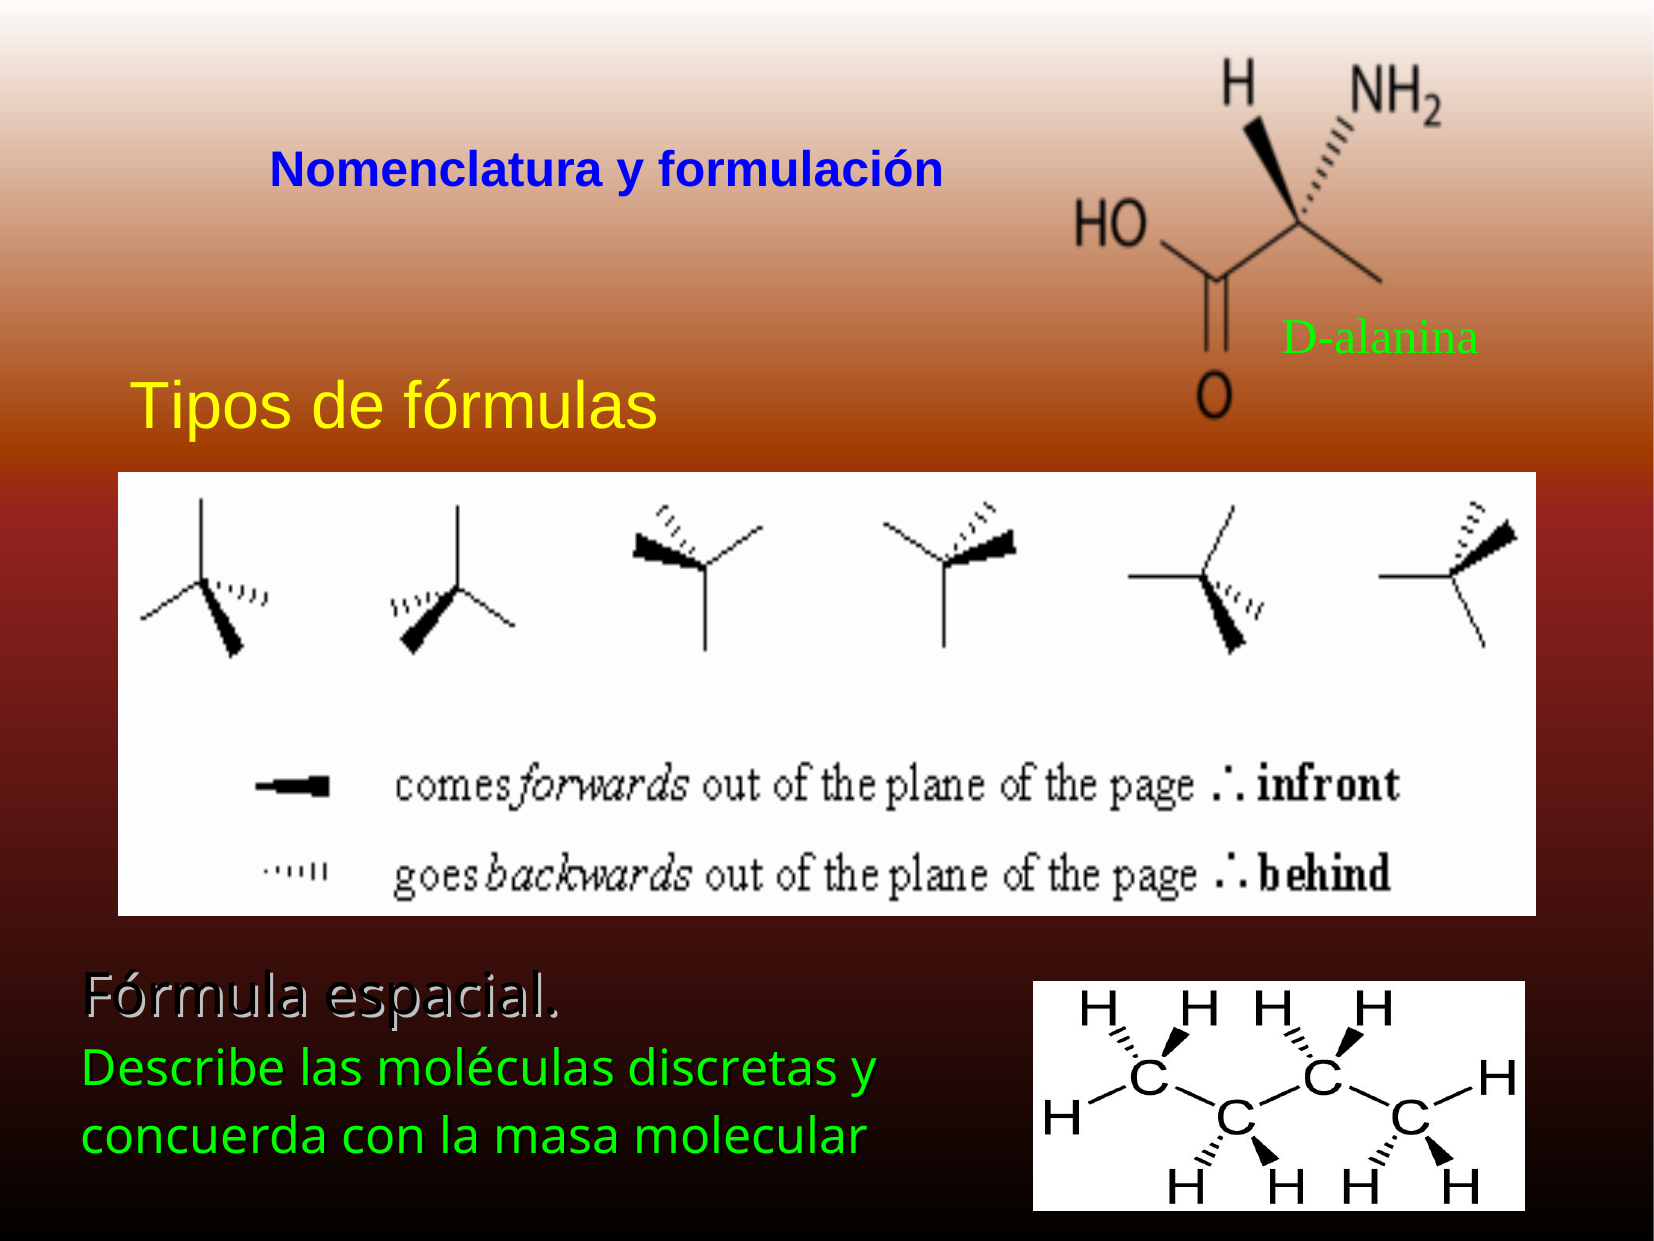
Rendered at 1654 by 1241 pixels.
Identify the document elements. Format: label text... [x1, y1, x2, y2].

text_box D-alanina [1210, 308, 1625, 384]
title Nomenclatura y formulación [32, 118, 885, 220]
list Tipos de fórmulas [59, 368, 857, 443]
picture [0, 0, 1654, 1241]
text_box Fórmula espacial. Describe las moléculas discretas y concuerda con la masa molecular [65, 944, 945, 1170]
